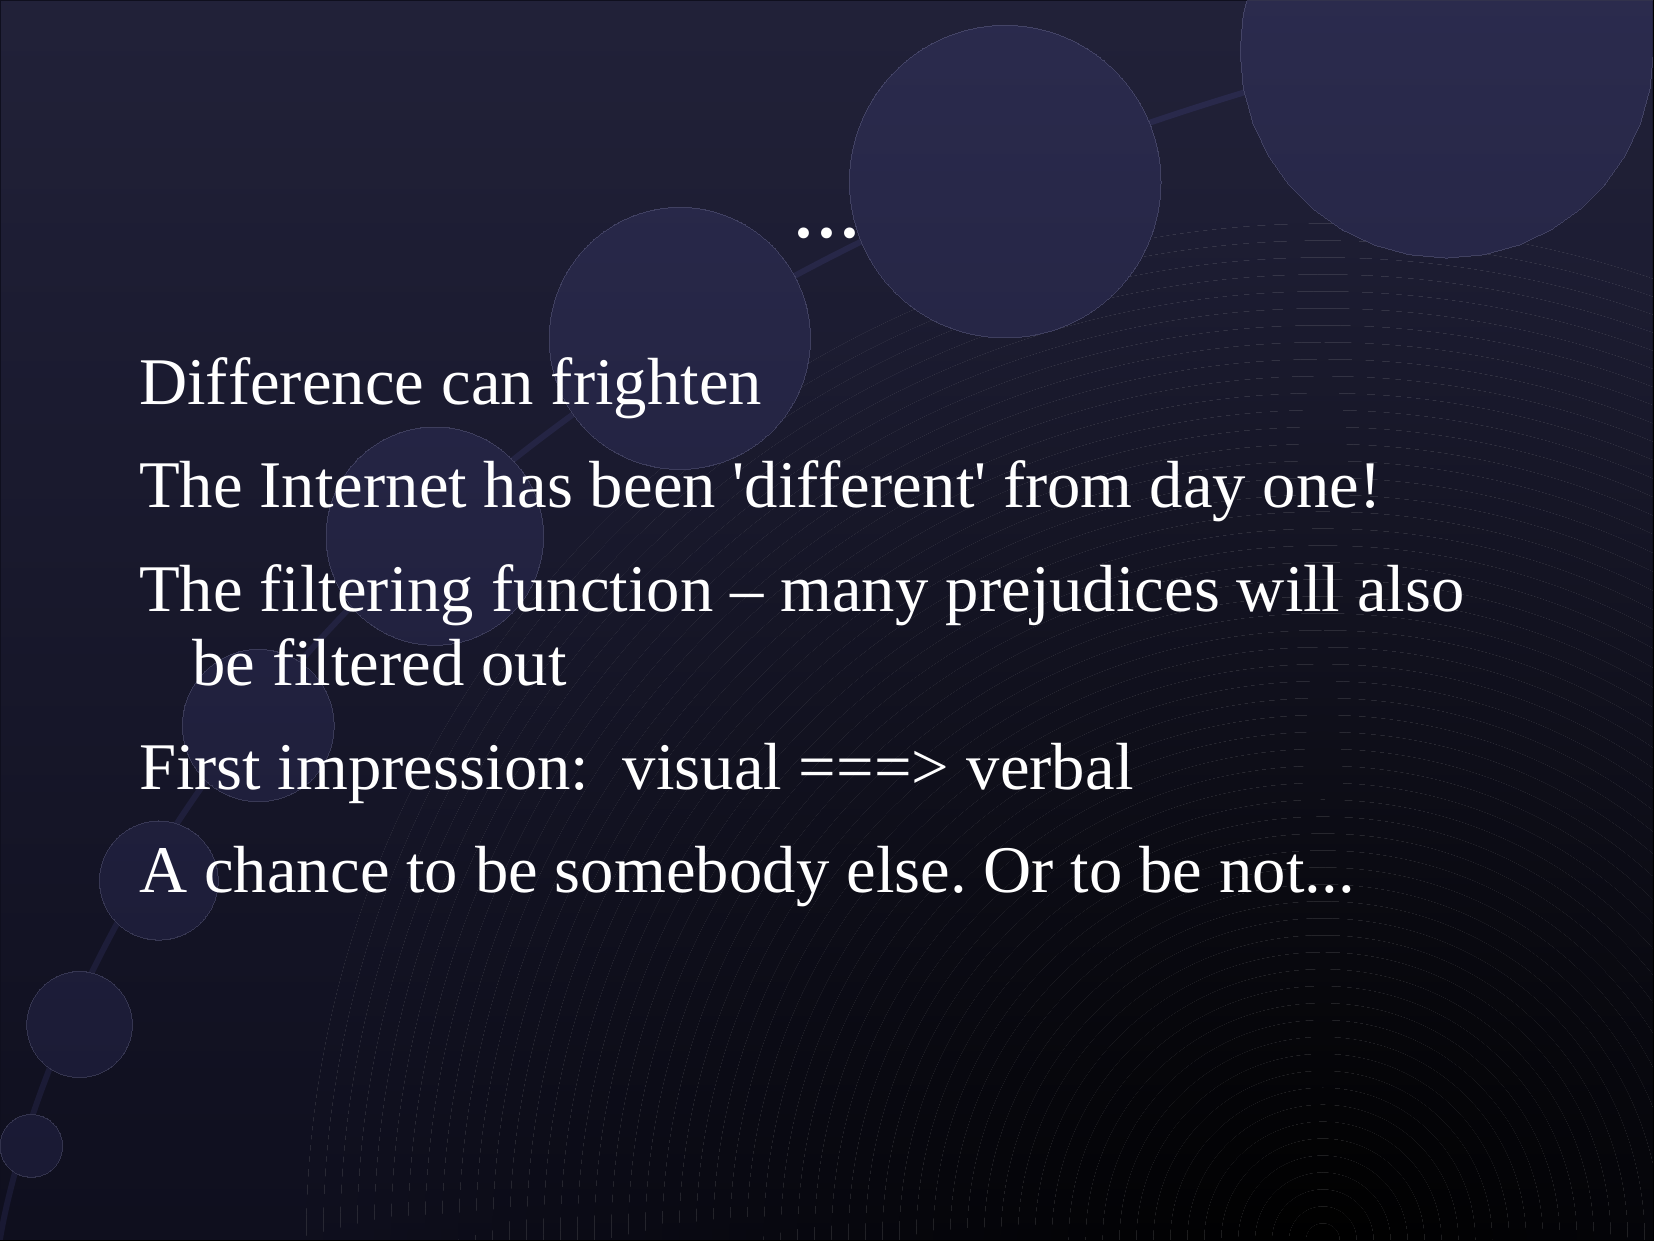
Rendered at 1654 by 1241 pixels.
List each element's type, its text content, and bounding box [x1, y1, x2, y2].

title ... [121, 102, 1534, 311]
list Difference can frighten The Internet has been 'different' from day one! The filtering function – many prejudices will also be filtered out First impression: visual ===> verbal A chance to be somebody else. Or to be not... [121, 344, 1534, 1127]
